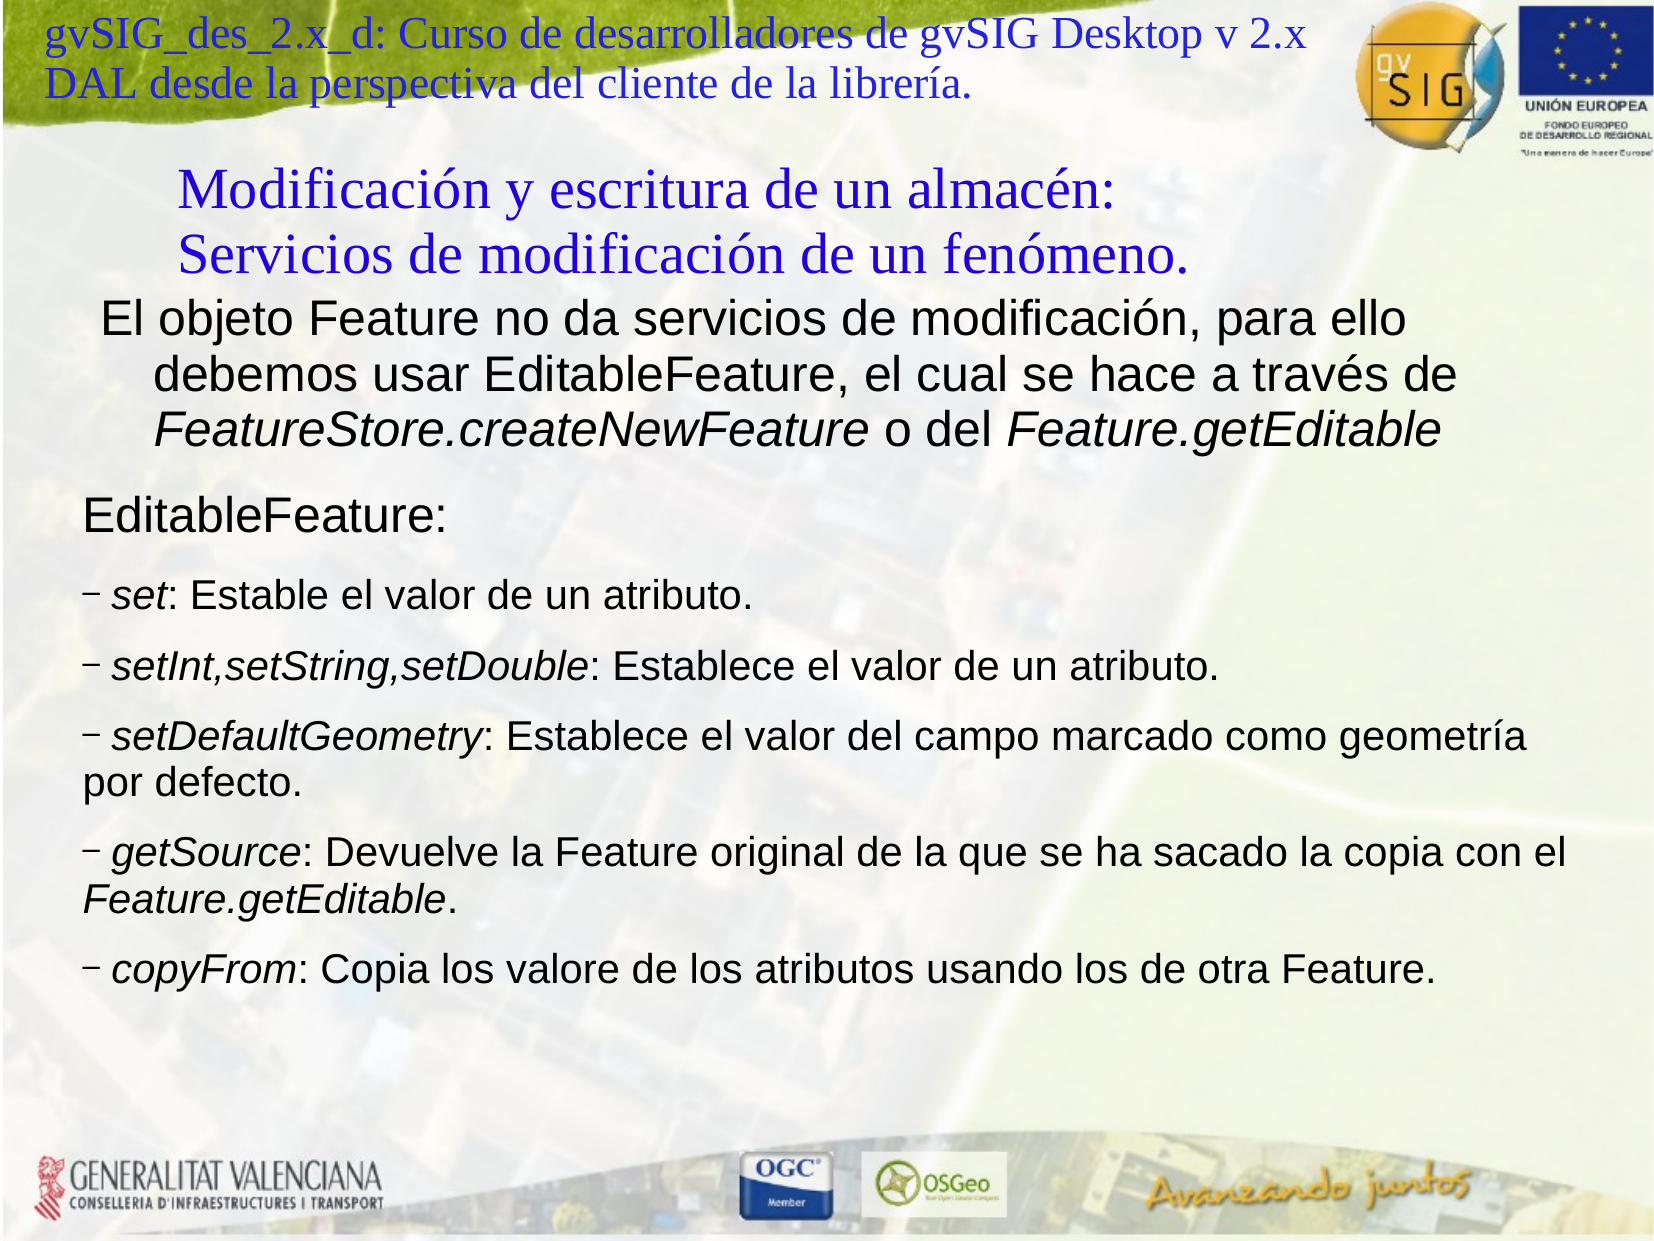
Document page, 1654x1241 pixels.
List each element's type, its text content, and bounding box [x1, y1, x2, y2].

list El objeto Feature no da servicios de modificación, para ello debemos usar EditableFeature, el cual se hace a través de FeatureStore.createNewFeature o del Feature.getEditable EditableFeature: set: Estable el valor de un atributo. setInt,setString,setDouble: Establece el valor de un atributo. setDefaultGeometry: Establece el valor del campo marcado como geometría por defecto. getSource: Devuelve la Feature original de la que se ha sacado la copia con el Feature.getEditable. copyFrom: Copia los valore de los atributos usando los de otra Feature. [82, 290, 1571, 995]
picture [2, 0, 1654, 1241]
title Modificación y escritura de un almacén: Servicios de modificación de un fenómeno. [177, 88, 1329, 290]
